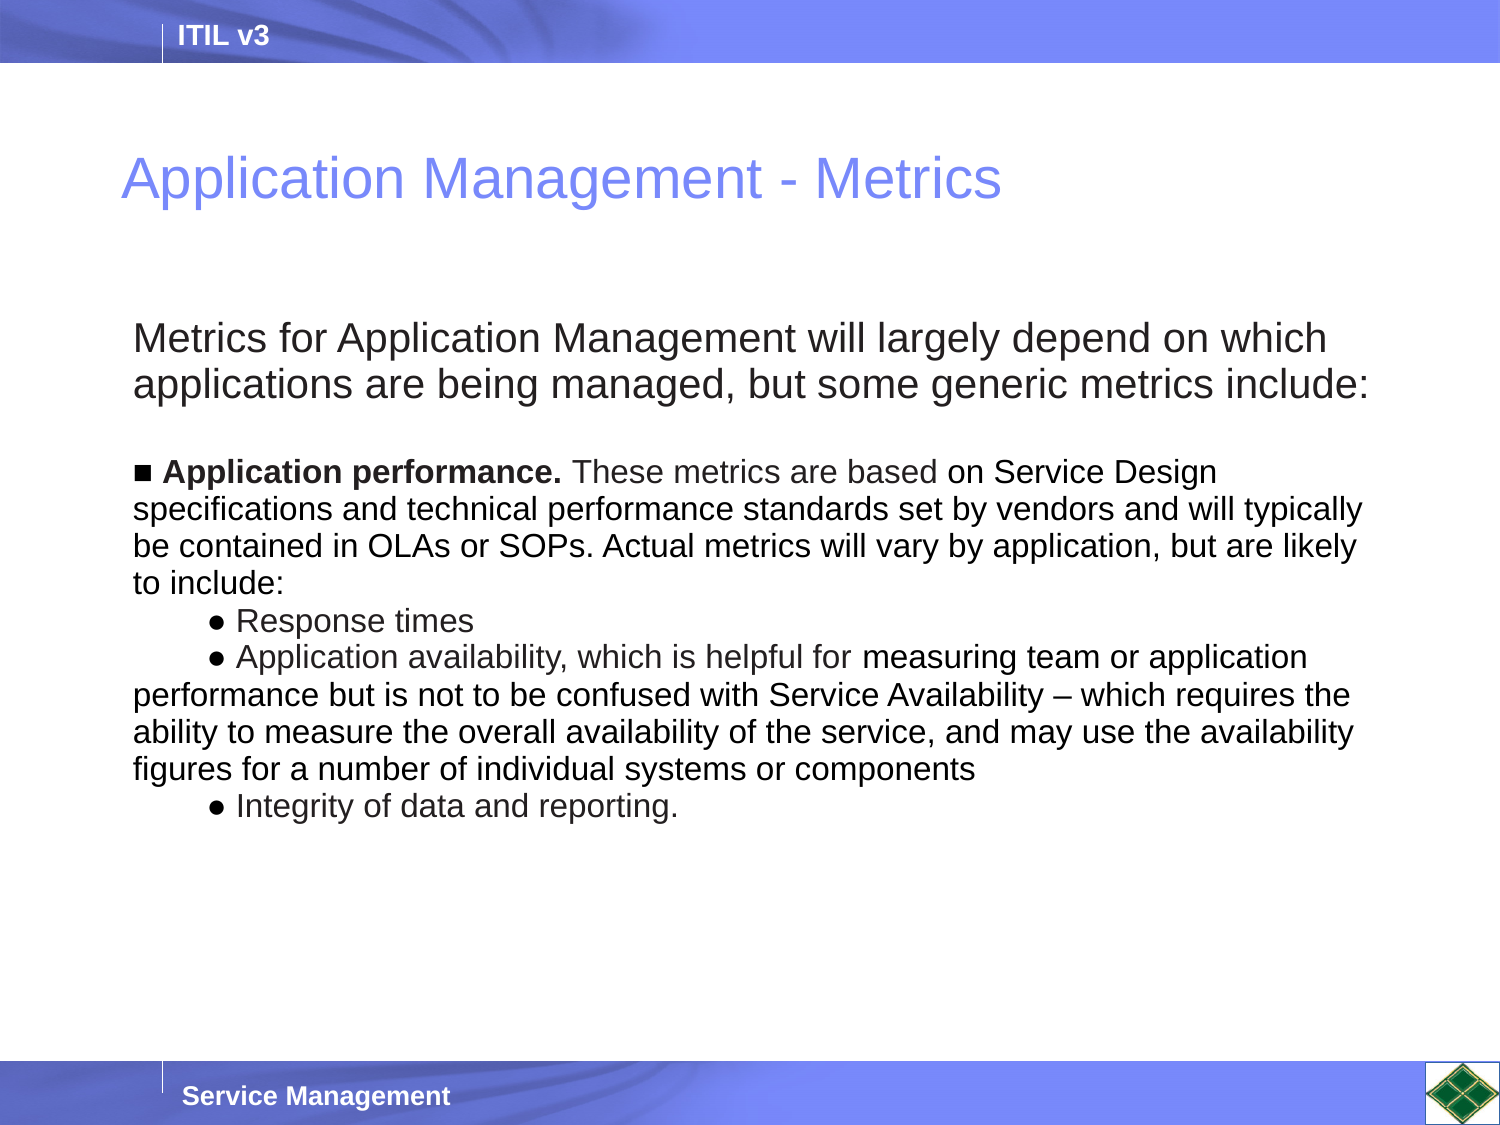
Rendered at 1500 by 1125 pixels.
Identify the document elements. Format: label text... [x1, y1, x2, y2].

text_box Application Management - Metrics [106, 143, 1406, 260]
picture [0, 0, 1500, 63]
picture [0, 1061, 1500, 1125]
text_box Metrics for Application Management will largely depend on which applications are being managed, but some generic metrics include: ■ Application performance. These metrics are based on Service Design specifications and technical performance standards set by vendors and will typically be contained in OLAs or SOPs. Actual metrics will vary by application, but are likely to include: ● Response times ● Application availability, which is helpful for measuring team or application performance but is not to be confused with Service Availability – which requires the ability to measure the overall availability of the service, and may use the availability figures for a number of individual systems or components ● Integrity of data and reporting. [118, 307, 1406, 1040]
picture [1426, 1063, 1499, 1124]
